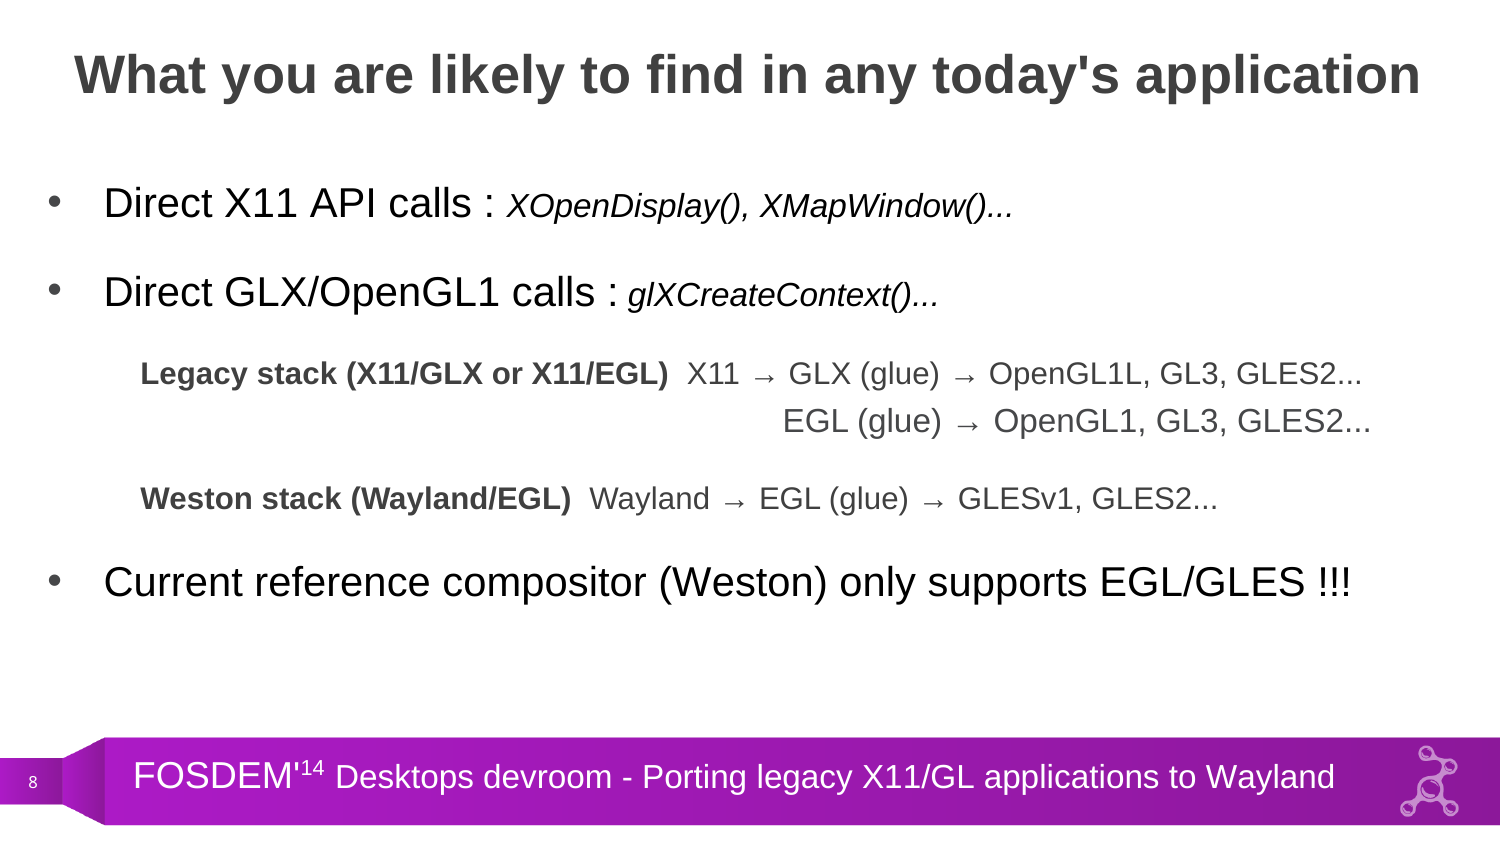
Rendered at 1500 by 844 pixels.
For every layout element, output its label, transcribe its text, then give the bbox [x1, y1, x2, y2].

list Direct X11 API calls : XOpenDisplay(), XMapWindow()... Direct GLX/OpenGL1 calls : glXCreateContext()... Legacy stack (X11/GLX or X11/EGL) X11 → GLX (glue) → OpenGL1L, GL3, GLES2... EGL (glue) → OpenGL1, GL3, GLES2... Weston stack (Wayland/EGL) Wayland → EGL (glue) → GLESv1, GLES2... Current reference compositor (Weston) only supports EGL/GLES !!! [47, 175, 1397, 666]
picture [0, 0, 1500, 844]
title What you are likely to find in any today's application [74, 50, 1425, 160]
